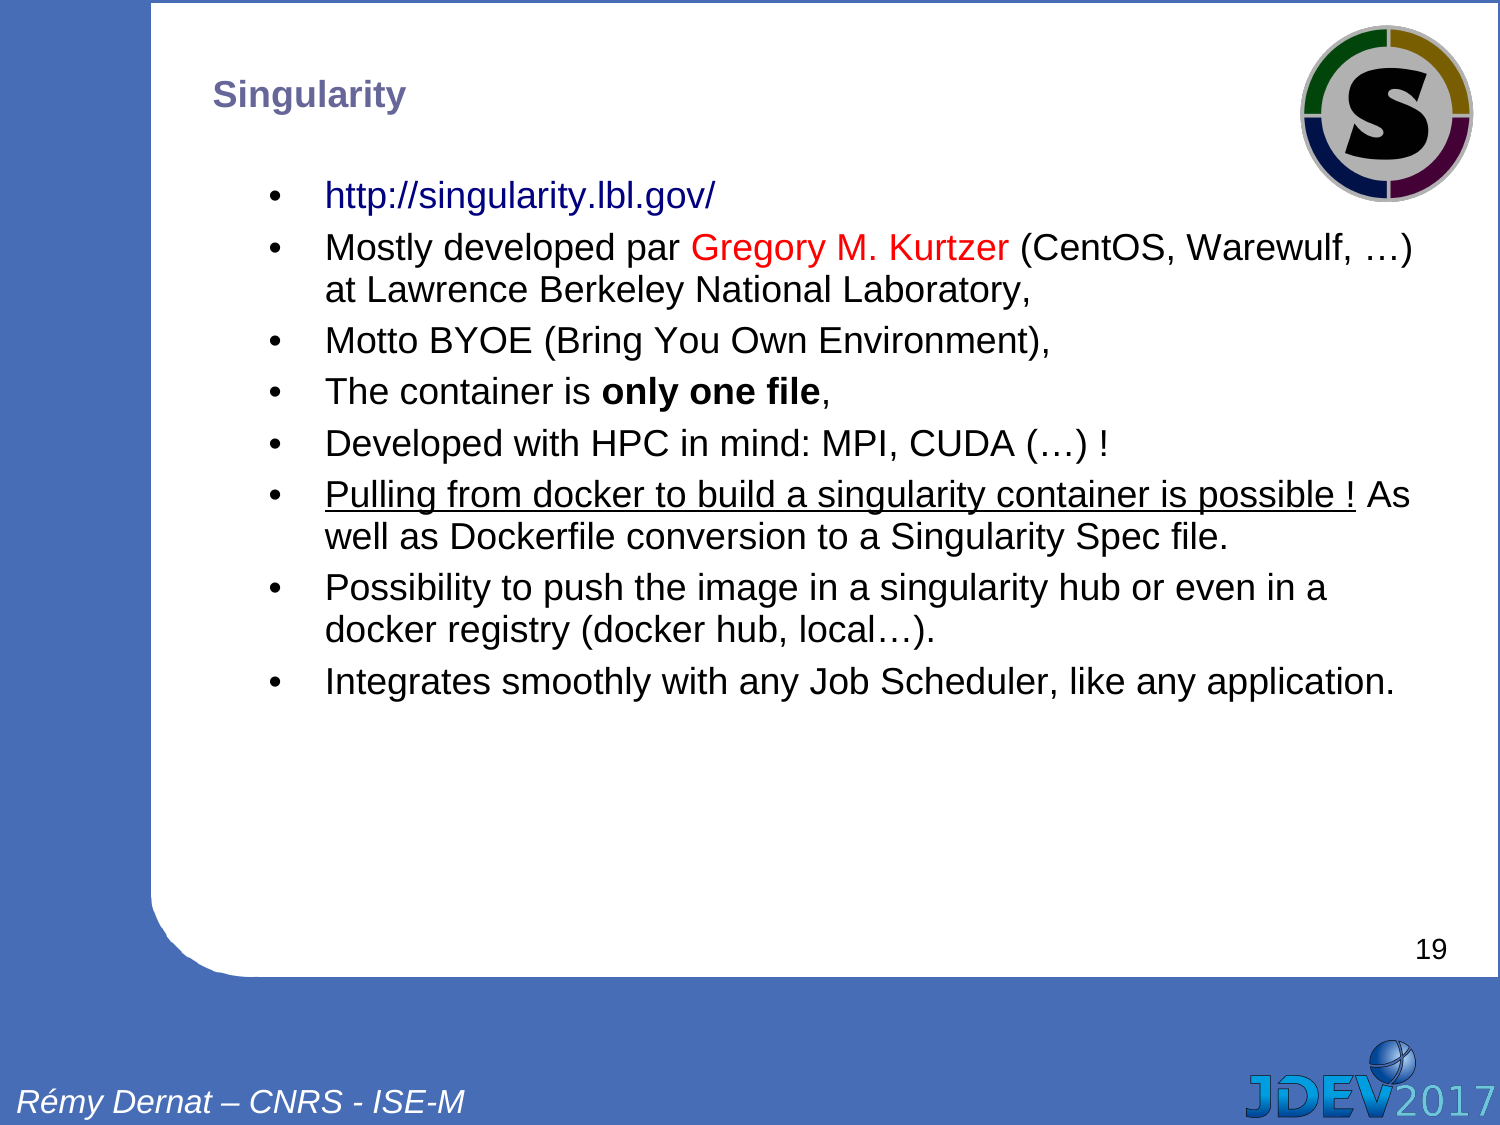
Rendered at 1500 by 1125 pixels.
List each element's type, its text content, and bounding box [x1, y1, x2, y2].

picture [0, 0, 1500, 1125]
list http://singularity.lbl.gov/ Mostly developed par Gregory M. Kurtzer (CentOS, Warewulf, …) at Lawrence Berkeley National Laboratory, Motto BYOE (Bring You Own Environment), The container is only one file, Developed with HPC in mind: MPI, CUDA (…) ! Pulling from docker to build a singularity container is possible ! As well as Dockerfile conversion to a Singularity Spec file. Possibility to push the image in a singularity hub or even in a docker registry (docker hub, local…). Integrates smoothly with any Job Scheduler, like any application. [212, 174, 1448, 828]
text_box Rémy Dernat – CNRS - ISE-M [0, 1075, 488, 1125]
title Singularity [212, 24, 1292, 164]
